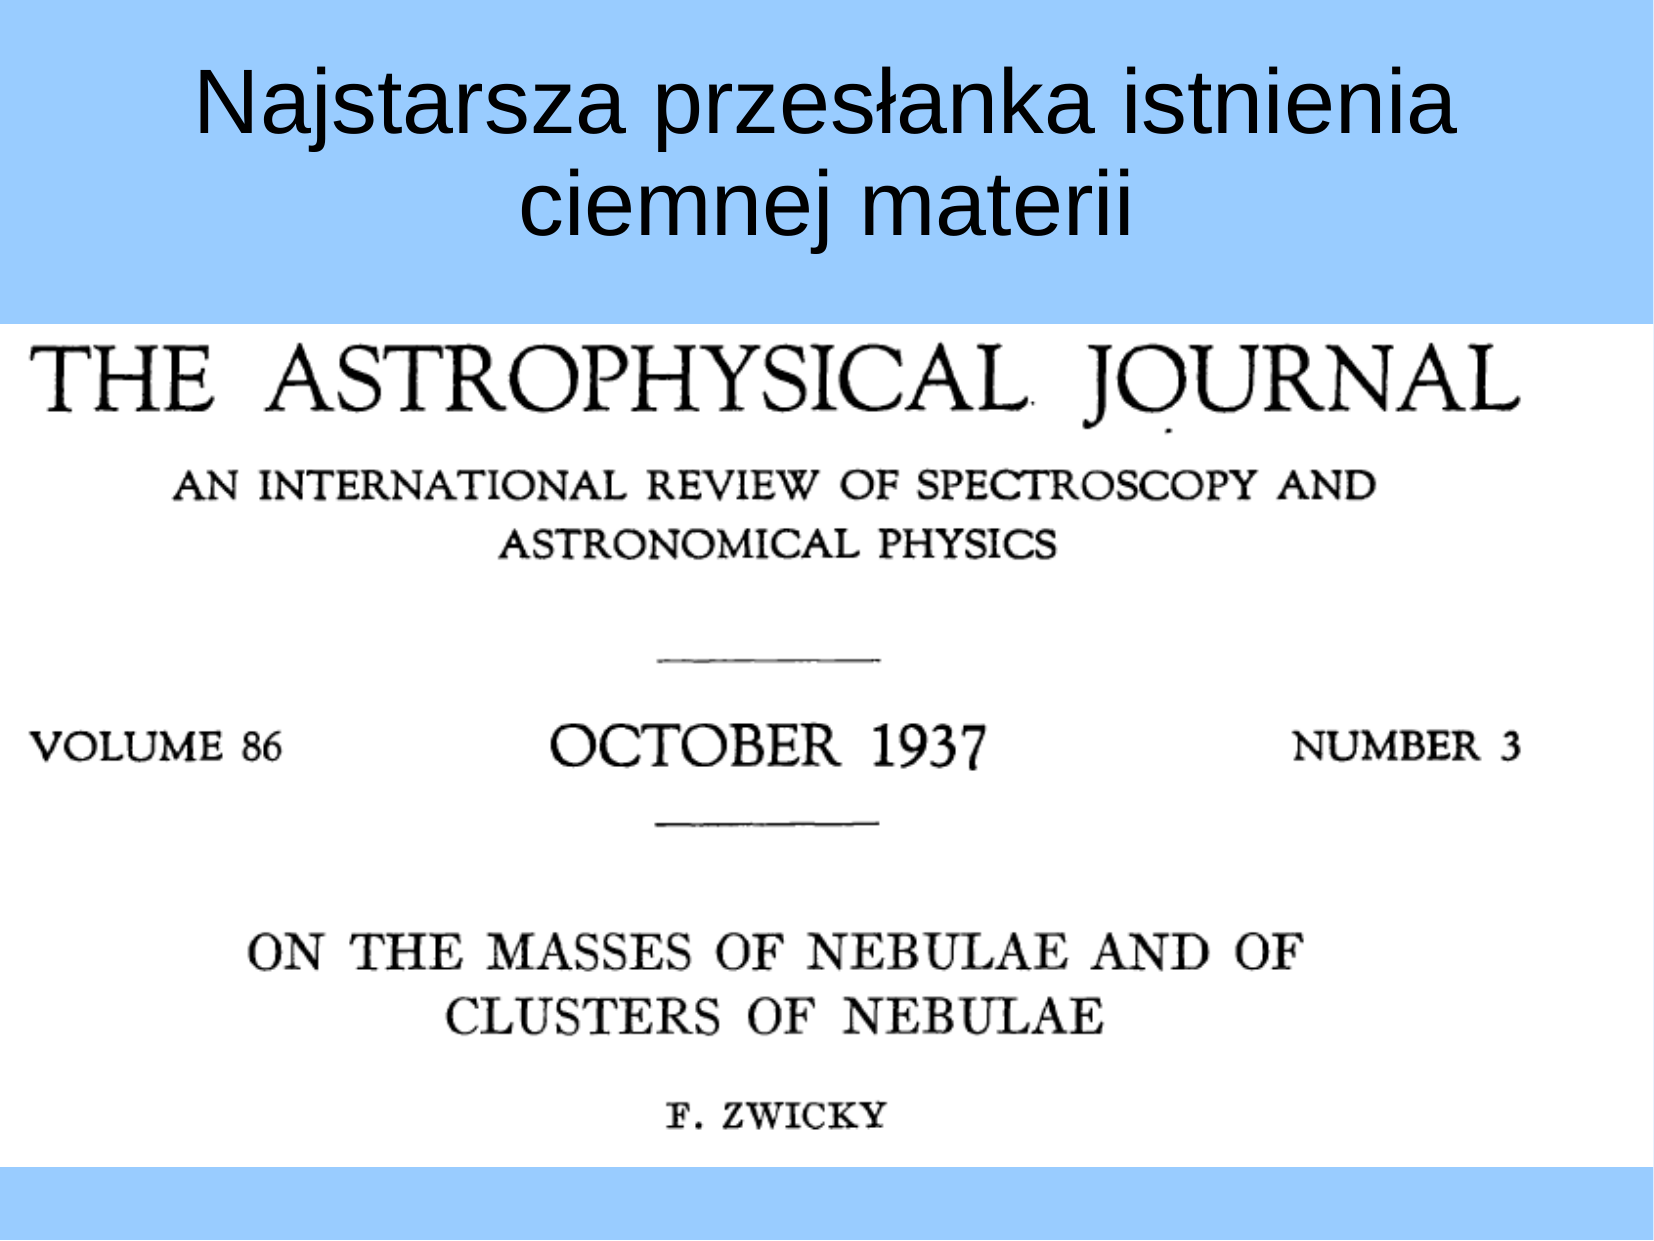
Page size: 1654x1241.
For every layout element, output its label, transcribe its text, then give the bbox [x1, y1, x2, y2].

title Najstarsza przesłanka istnienia ciemnej materii [82, 49, 1571, 257]
picture [0, 324, 1654, 1167]
